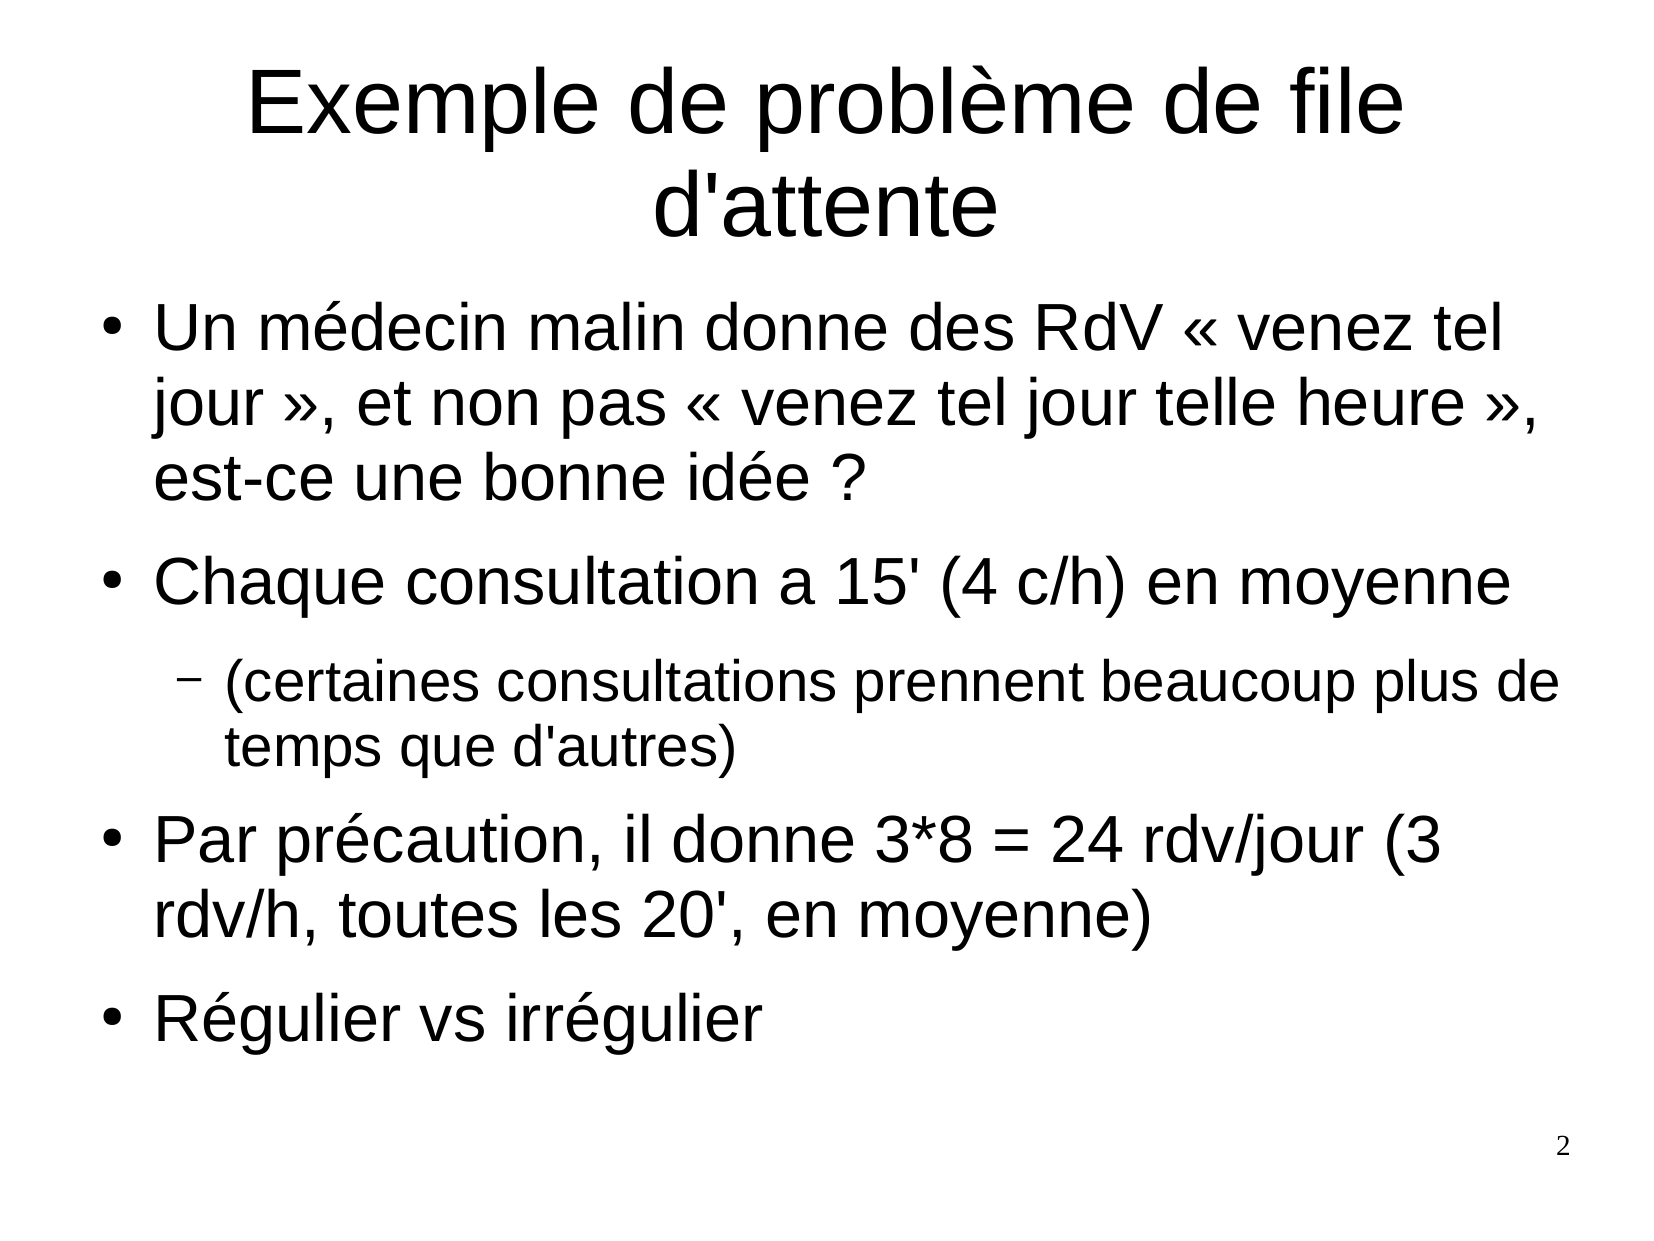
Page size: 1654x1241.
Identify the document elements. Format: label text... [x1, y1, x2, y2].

list Un médecin malin donne des RdV « venez tel jour », et non pas « venez tel jour telle heure », est-ce une bonne idée ? Chaque consultation a 15' (4 c/h) en moyenne (certaines consultations prennent beaucoup plus de temps que d'autres) Par précaution, il donne 3*8 = 24 rdv/jour (3 rdv/h, toutes les 20', en moyenne) Régulier vs irrégulier [82, 290, 1571, 1094]
title Exemple de problème de file d'attente [82, 50, 1571, 256]
